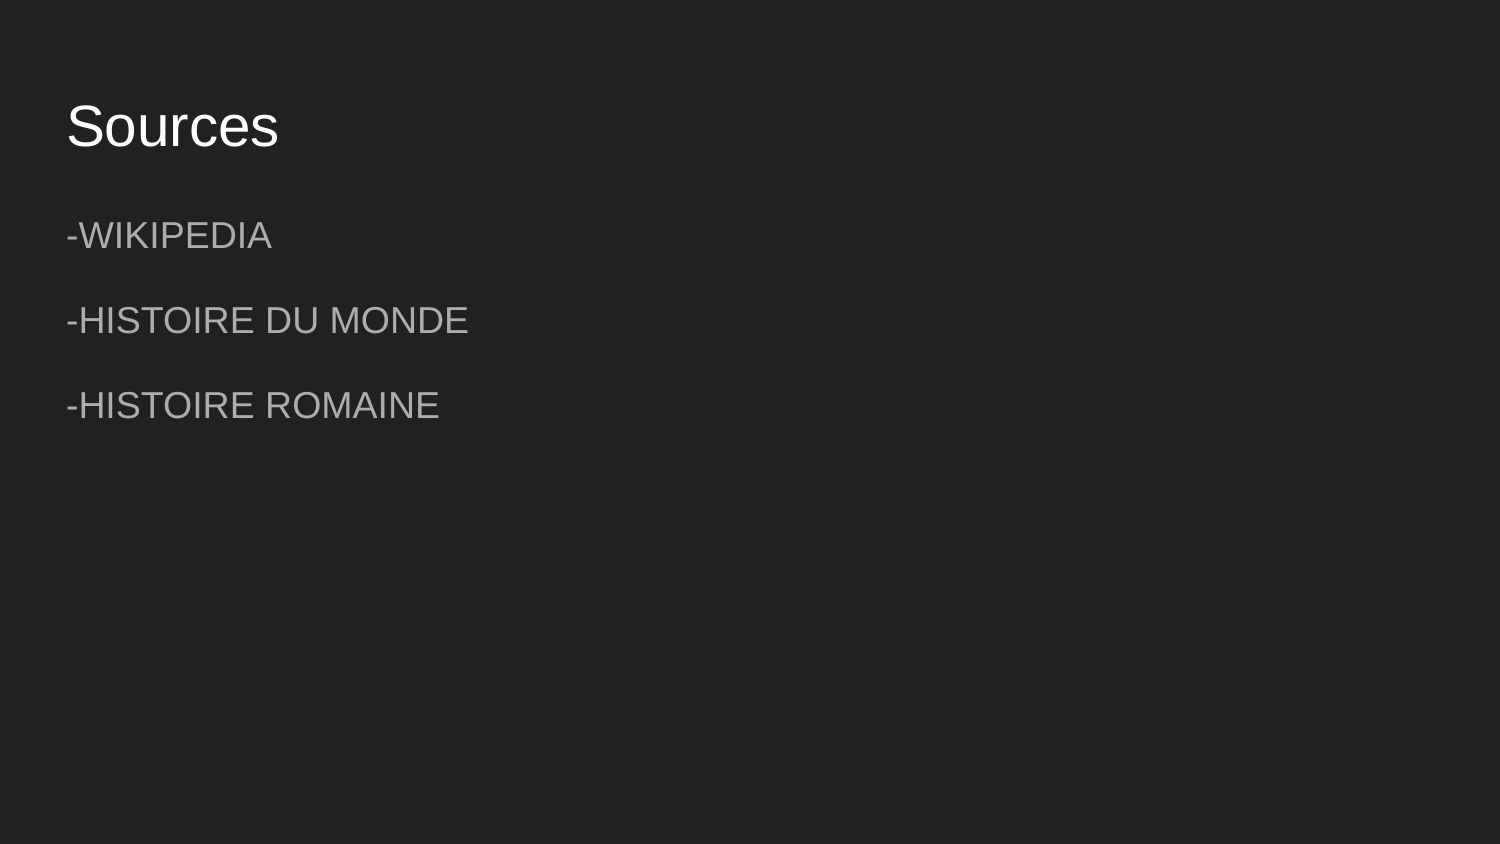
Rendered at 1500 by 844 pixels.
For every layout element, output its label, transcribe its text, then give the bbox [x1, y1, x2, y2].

list -WIKIPEDIA -HISTOIRE DU MONDE -HISTOIRE ROMAINE [51, 189, 1449, 750]
title Sources [51, 72, 1449, 167]
